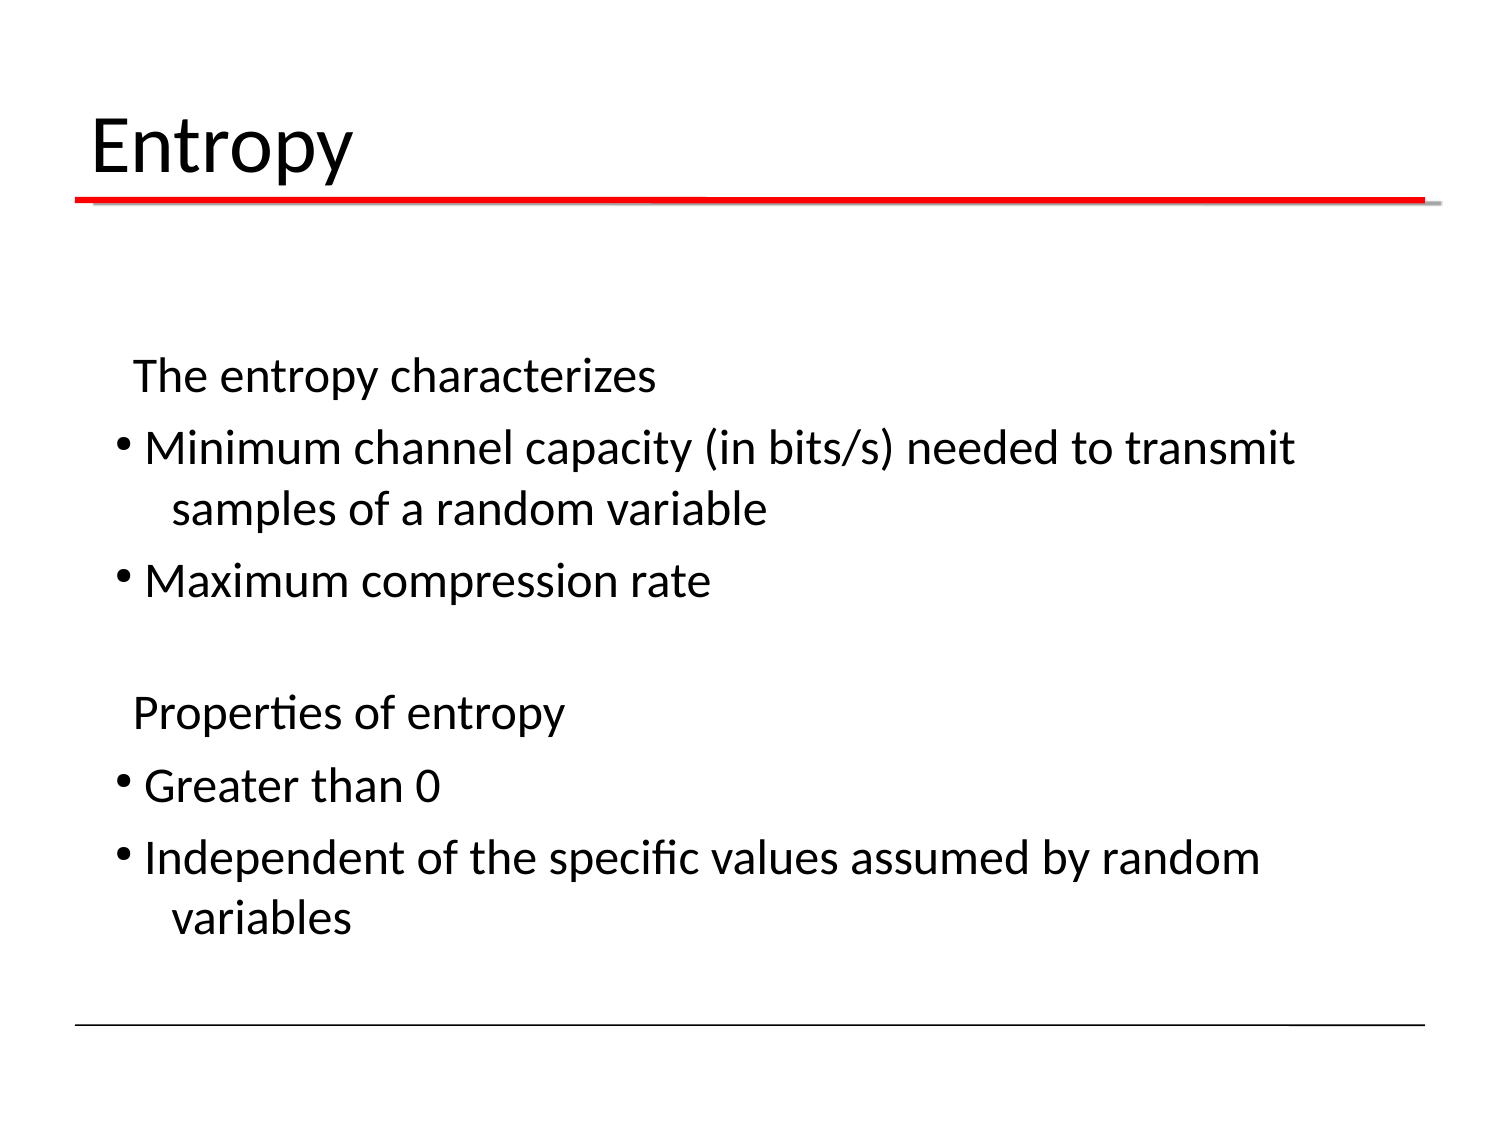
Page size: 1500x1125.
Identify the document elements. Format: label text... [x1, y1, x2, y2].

list The entropy characterizes Minimum channel capacity (in bits/s) needed to transmit samples of a random variable Maximum compression rate Properties of entropy Greater than 0 Independent of the specific values assumed by random variables [99, 262, 1401, 1005]
title Entropy [75, 45, 1426, 233]
